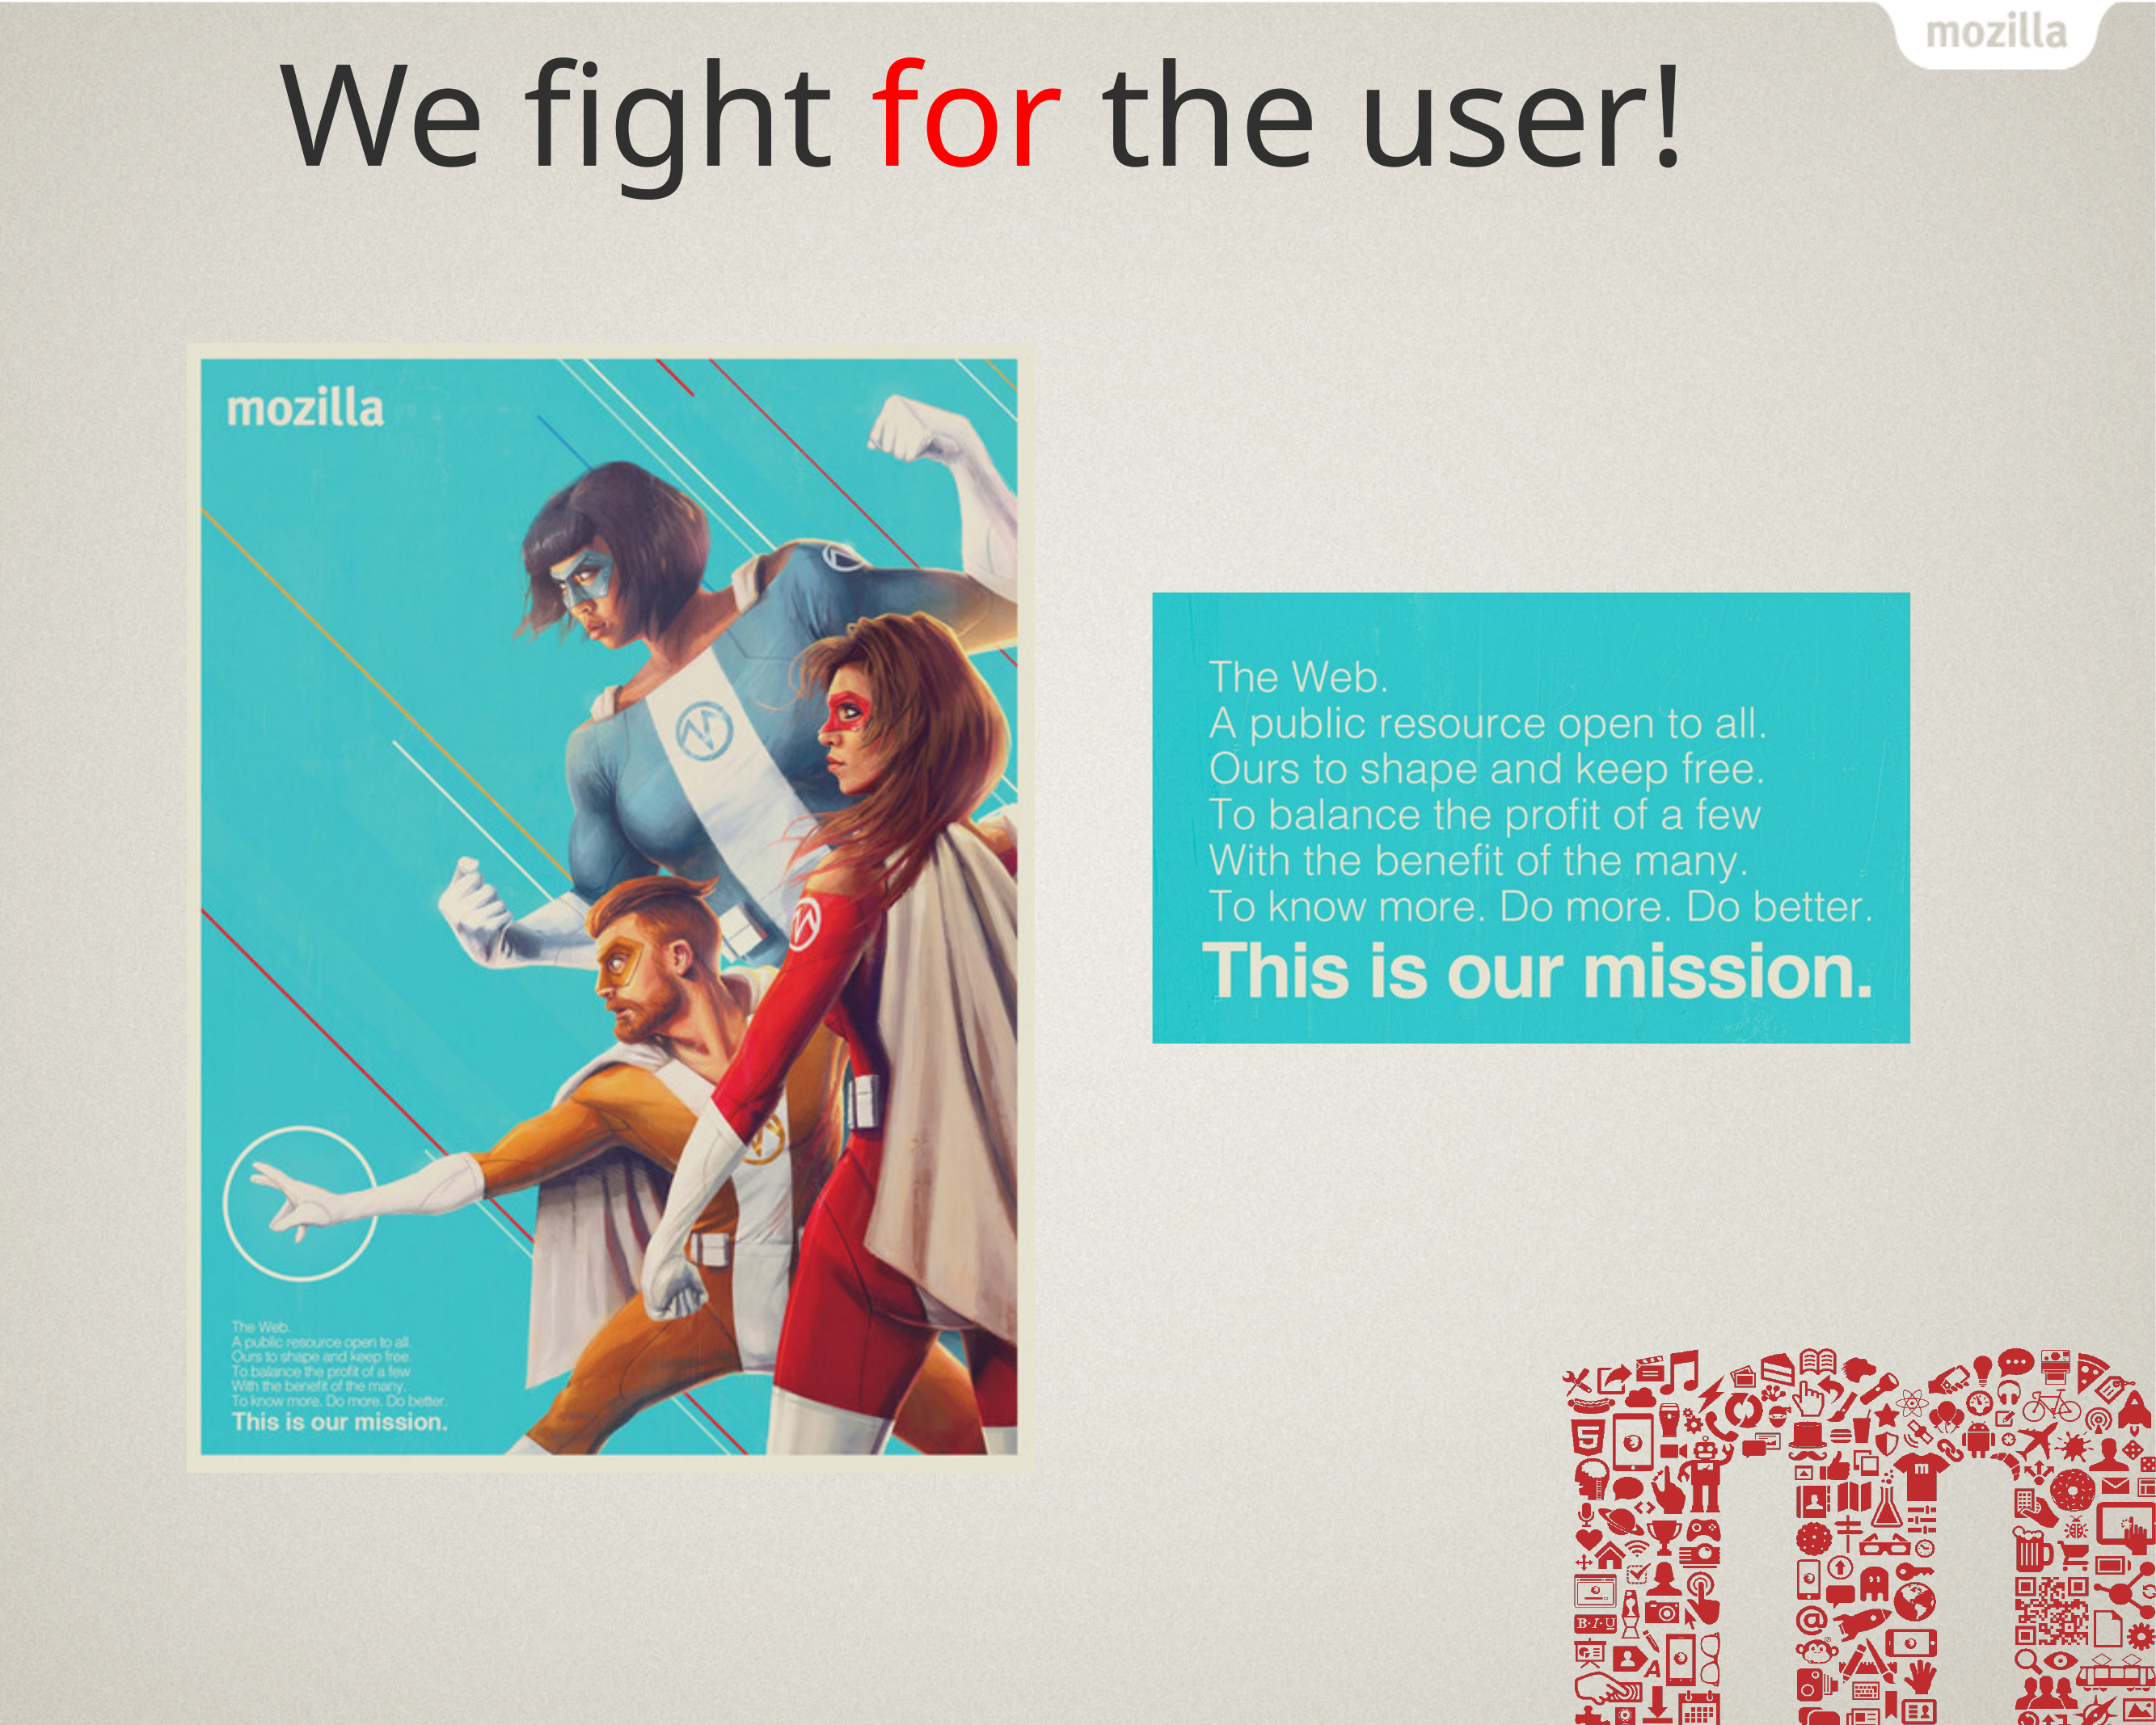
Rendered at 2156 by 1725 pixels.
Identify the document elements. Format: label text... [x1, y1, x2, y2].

title We fight for the user! [87, 3, 2126, 216]
picture [0, 0, 2156, 1725]
